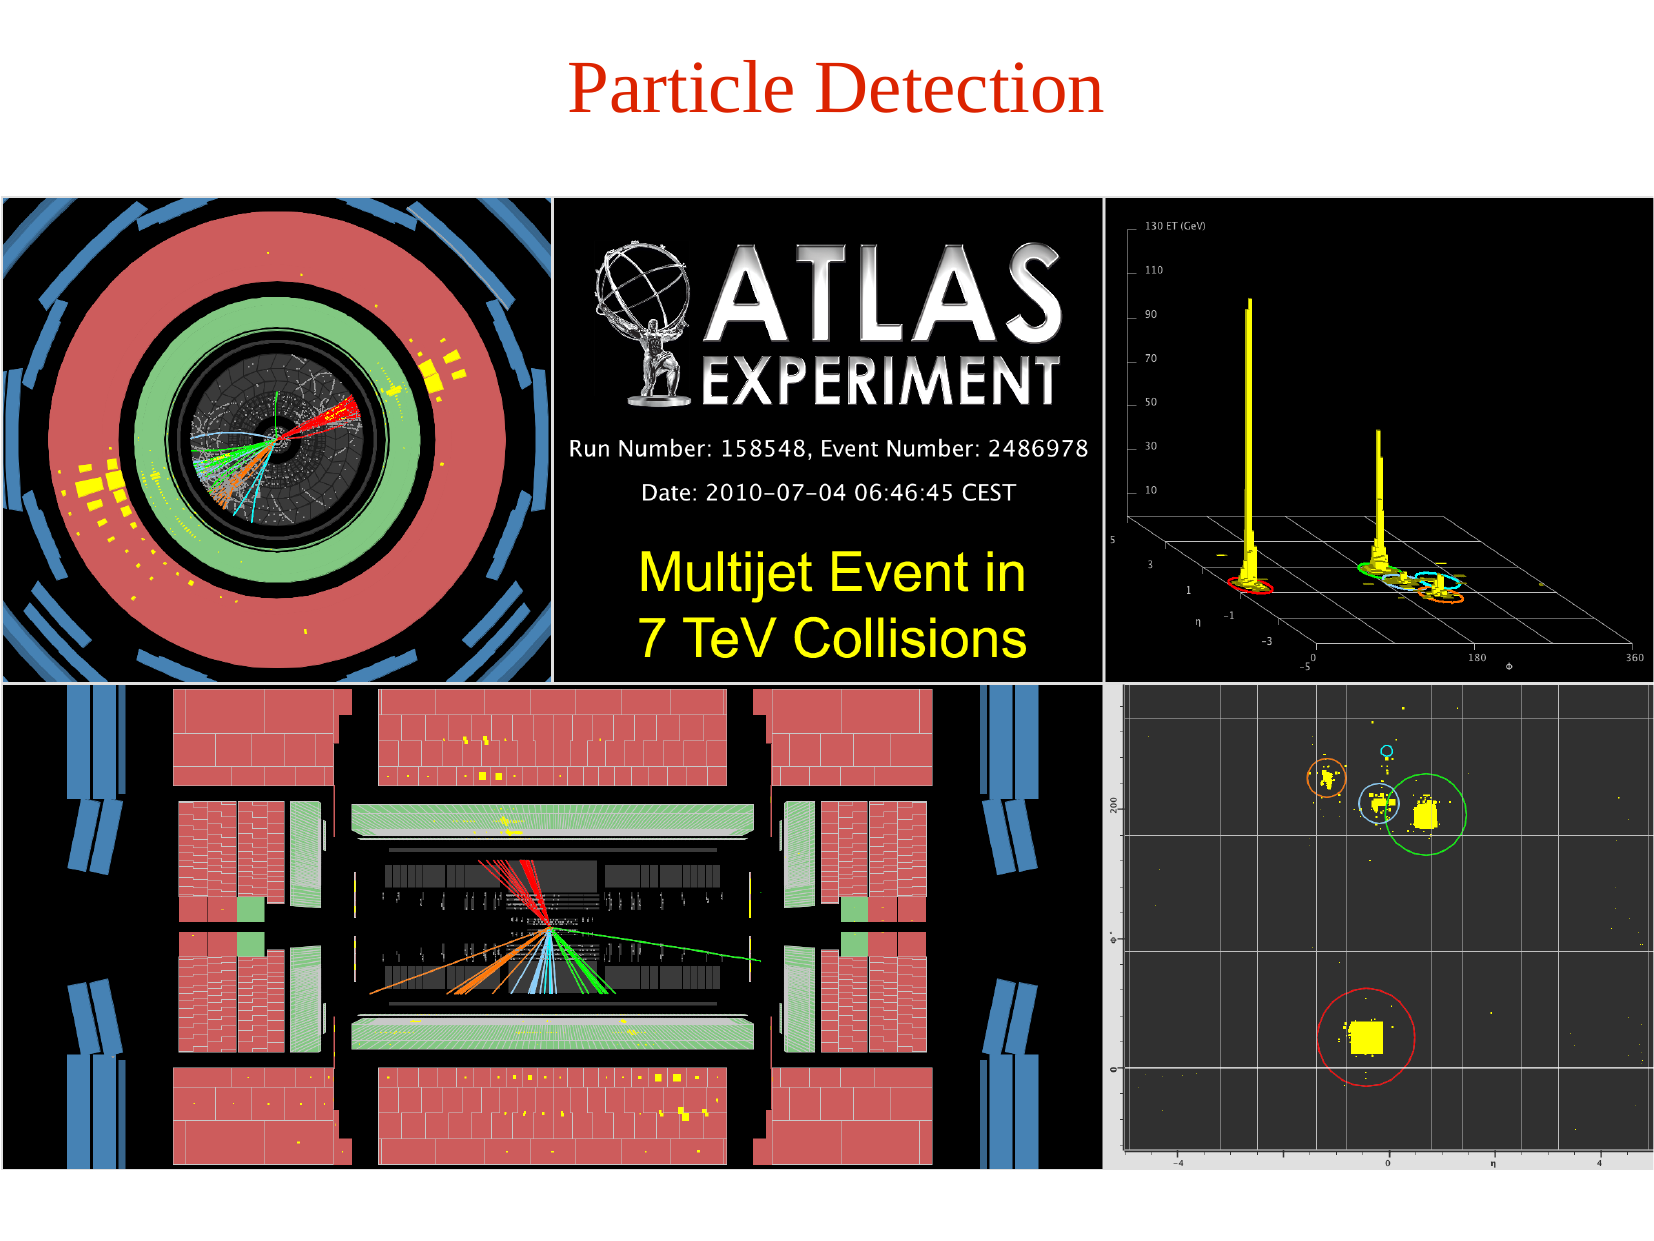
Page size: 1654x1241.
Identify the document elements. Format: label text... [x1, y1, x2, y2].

title Particle Detection [121, 0, 1534, 176]
picture [1, 196, 1654, 1170]
